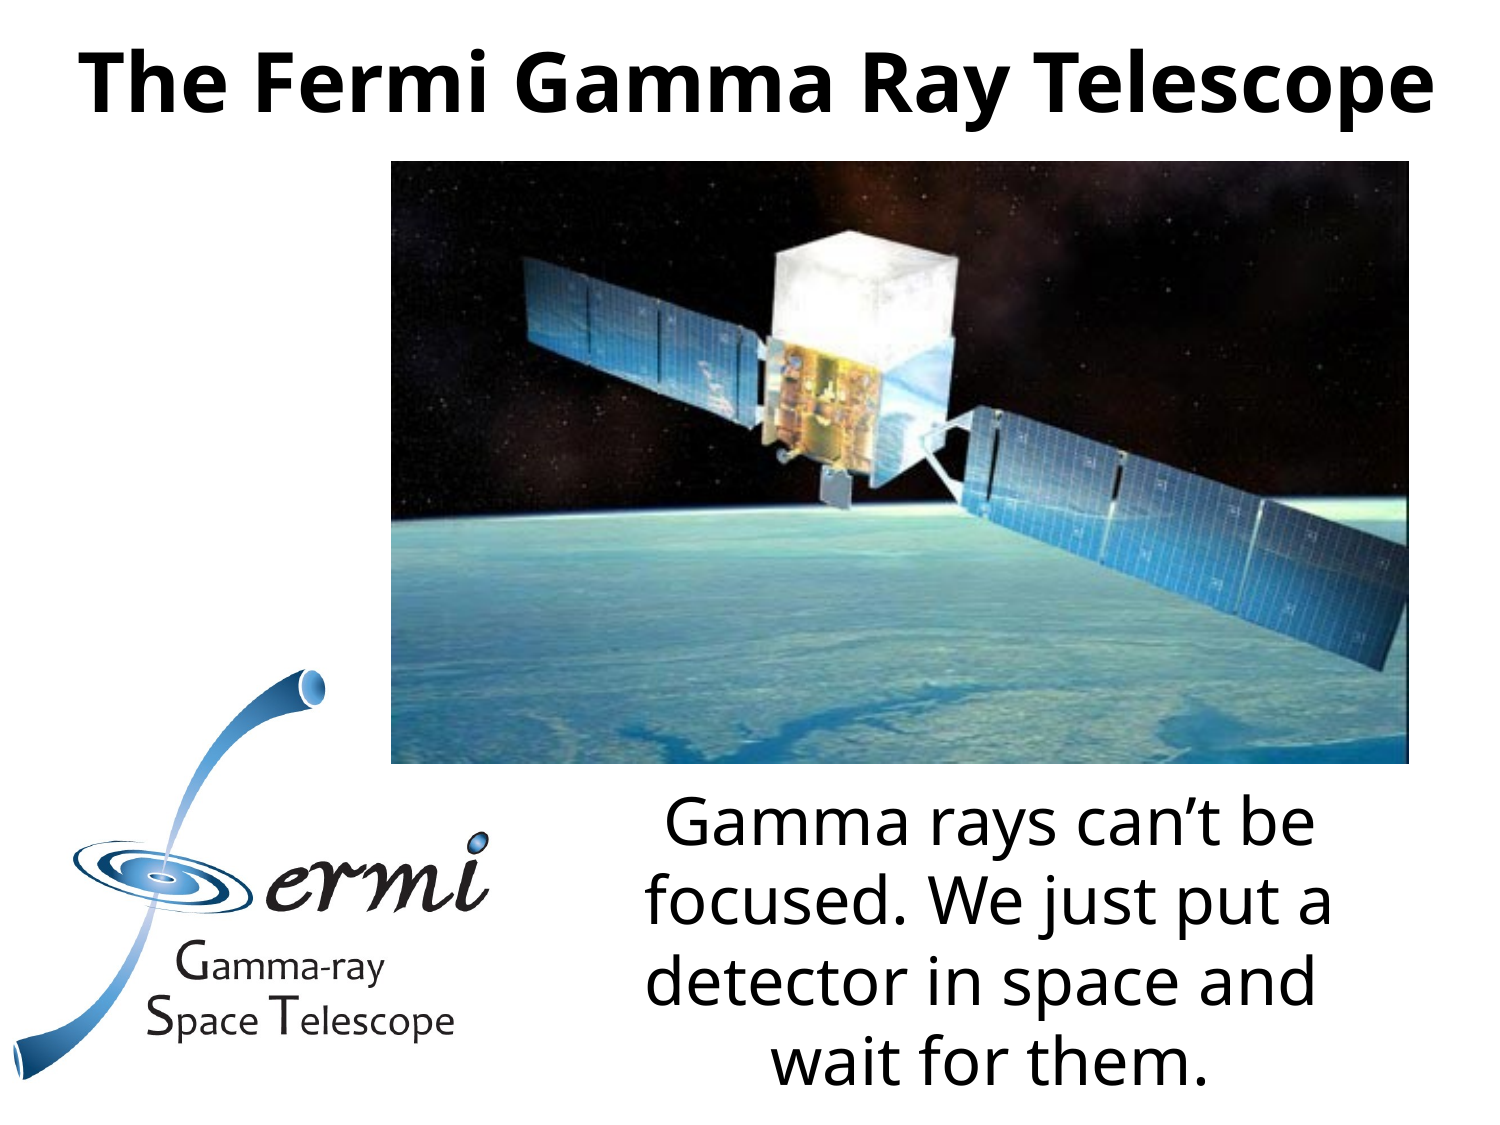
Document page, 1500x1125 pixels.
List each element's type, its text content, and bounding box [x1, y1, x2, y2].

picture [1381, 750, 1390, 755]
title The Fermi Gamma Ray Telescope [45, 31, 1471, 129]
picture [3, 161, 1409, 1090]
text_box Gamma rays can’t be focused. We just put a detector in space and wait for them. [556, 800, 1425, 1077]
